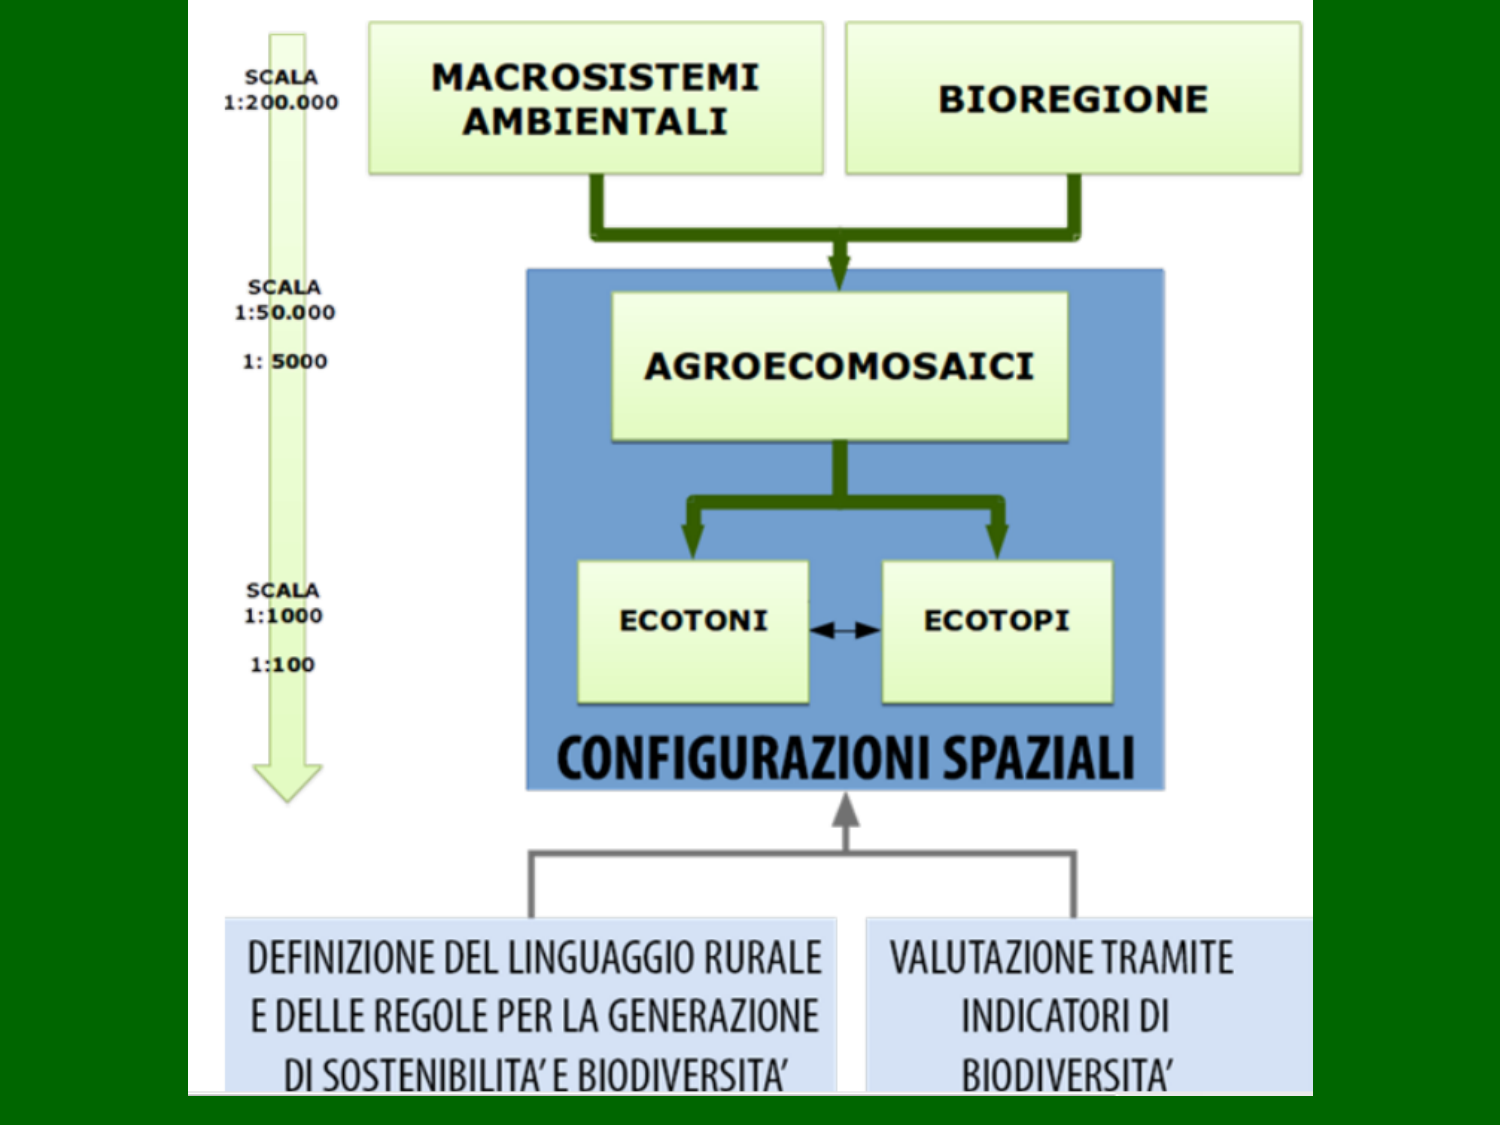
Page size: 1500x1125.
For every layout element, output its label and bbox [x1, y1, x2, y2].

picture [188, 0, 1313, 1096]
